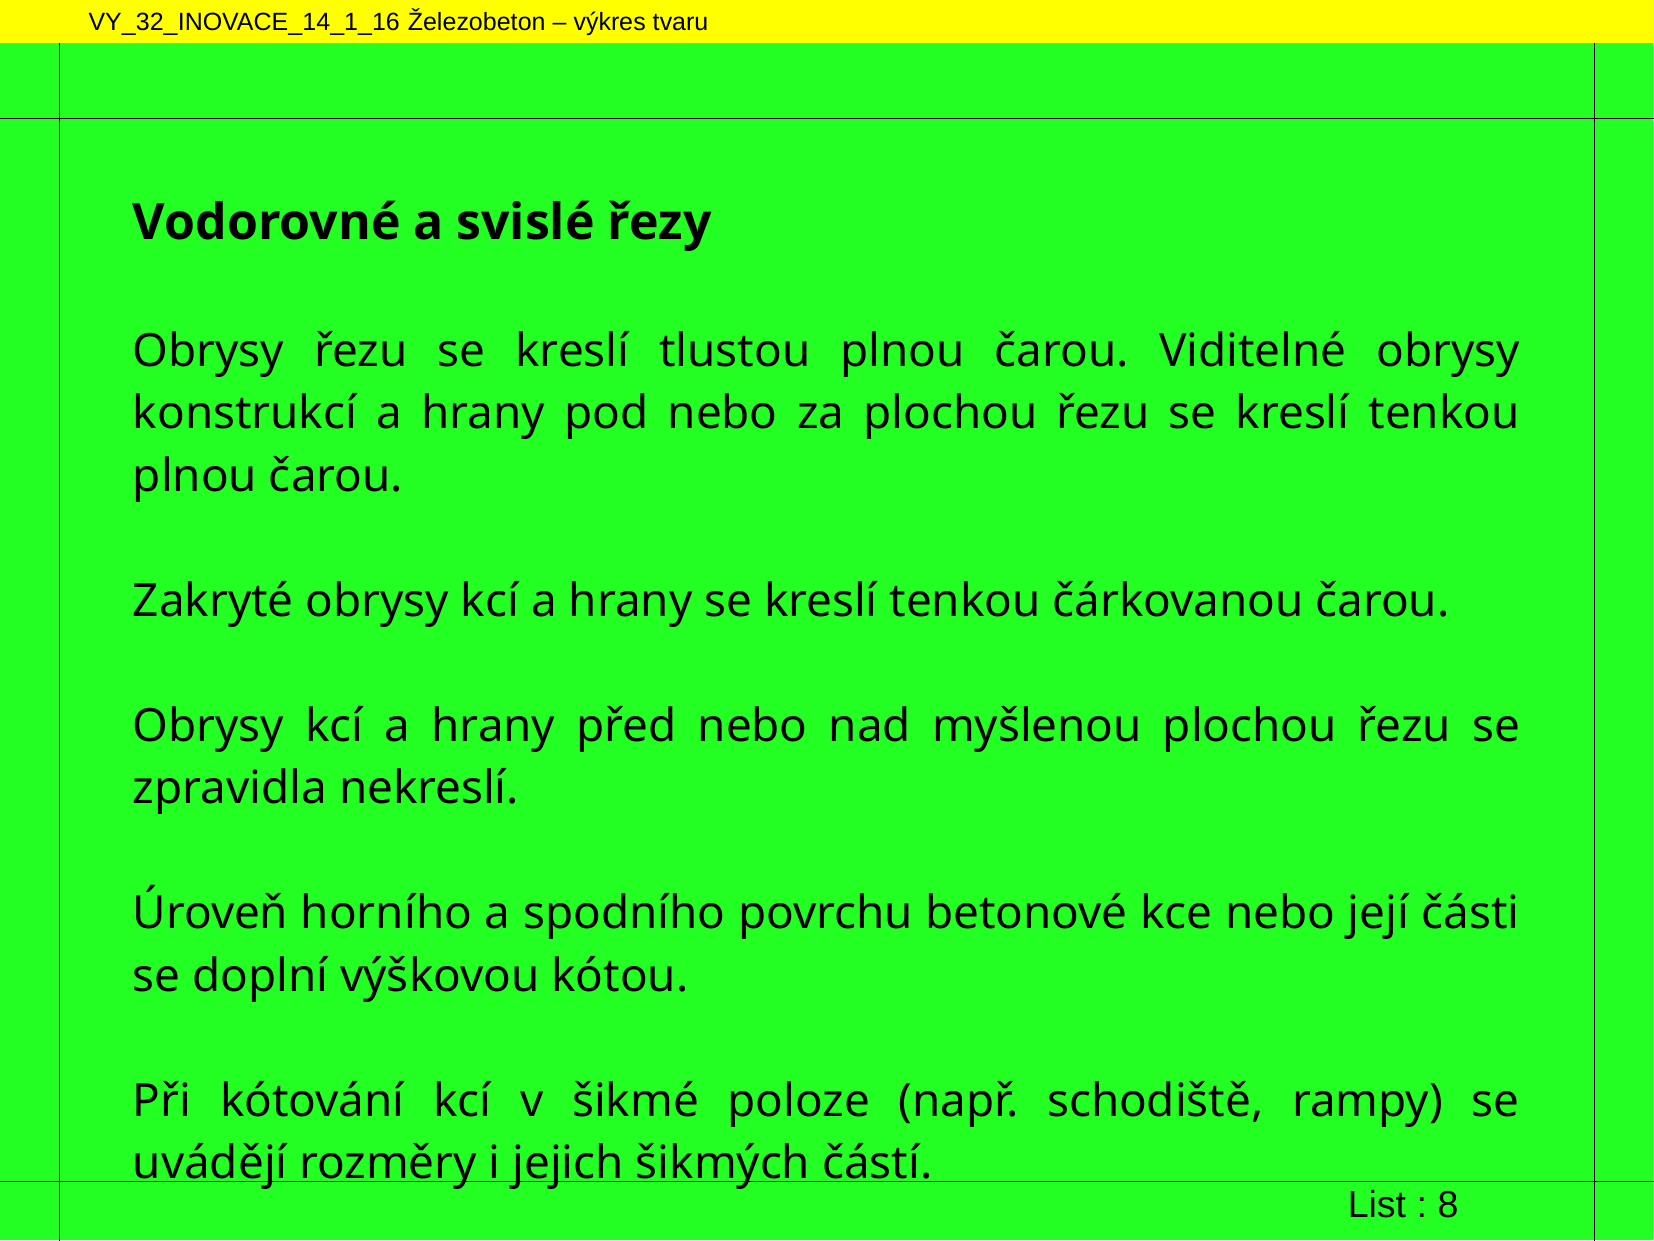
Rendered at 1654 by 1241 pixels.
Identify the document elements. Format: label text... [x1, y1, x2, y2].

text_box List : <číslo> [1357, 1176, 1599, 1241]
text_box Vodorovné a svislé řezy Obrysy řezu se kreslí tlustou plnou čarou. Viditelné obrysy konstrukcí a hrany pod nebo za plochou řezu se kreslí tenkou plnou čarou. Zakryté obrysy kcí a hrany se kreslí tenkou čárkovanou čarou. Obrysy kcí a hrany před nebo nad myšlenou plochou řezu se zpravidla nekreslí. Úroveň horního a spodního povrchu betonové kce nebo její části se doplní výškovou kótou. Při kótování kcí v šikmé poloze (např. schodiště, rampy) se uvádějí rozměry i jejich šikmých částí. [118, 178, 1536, 1152]
text_box VY_32_INOVACE_14_1_16 Železobeton – výkres tvaru [0, 0, 1654, 43]
